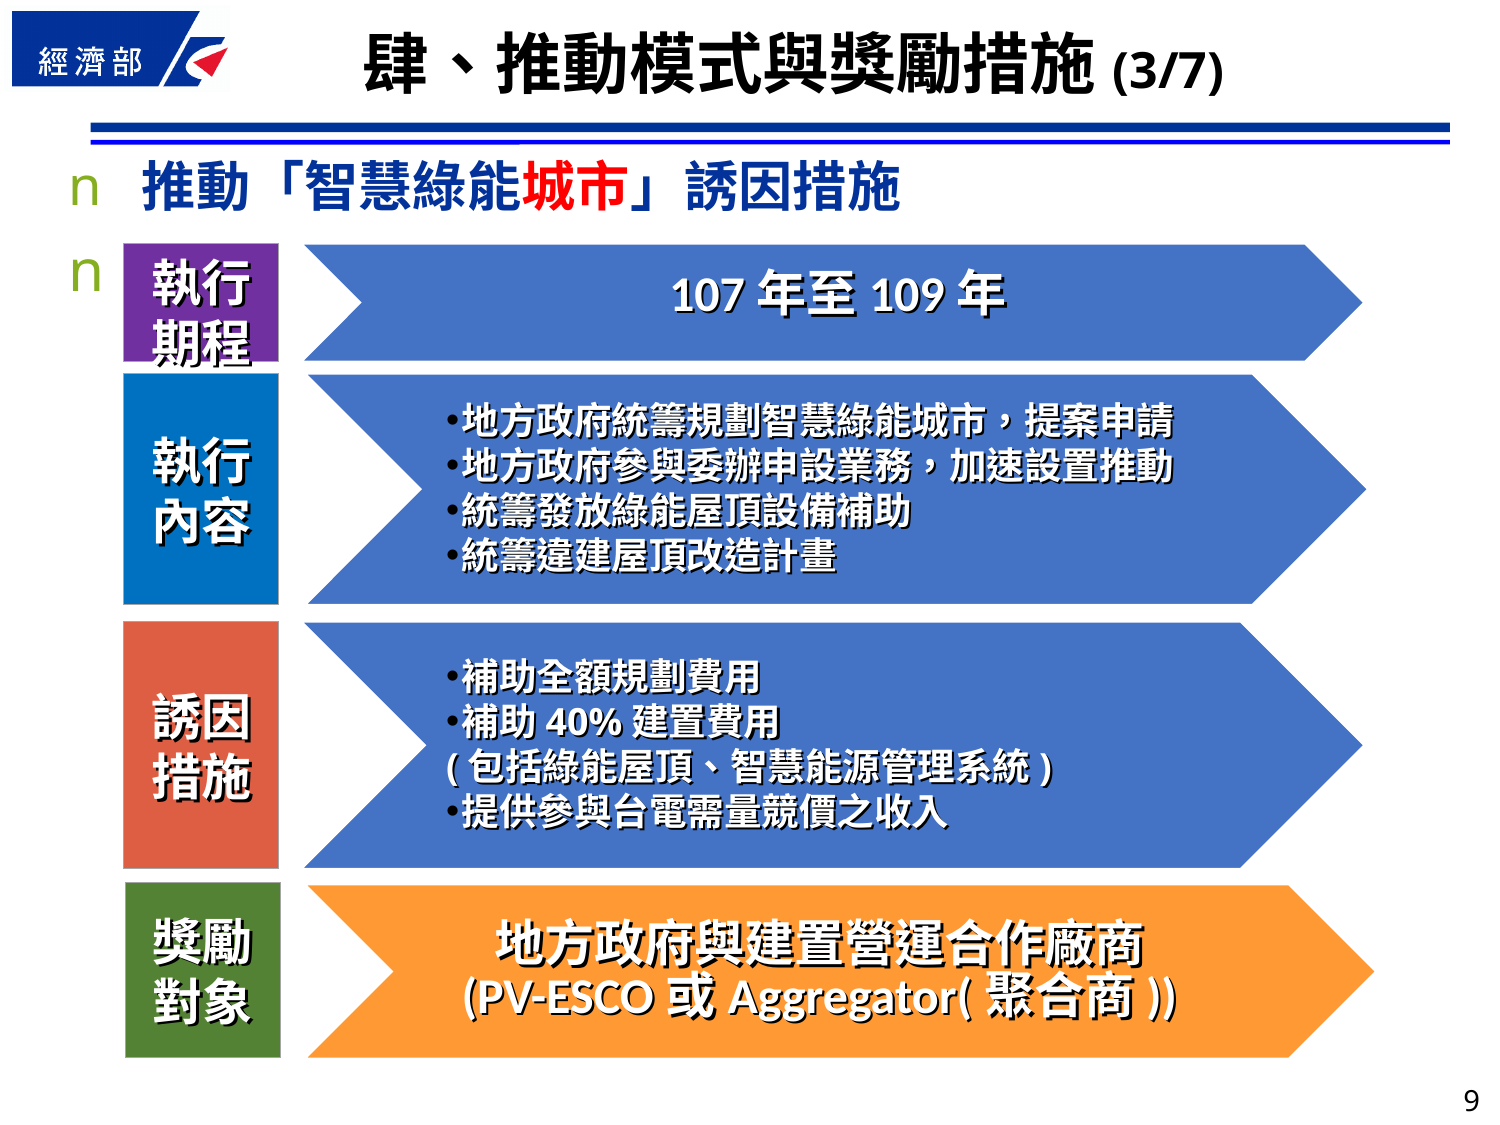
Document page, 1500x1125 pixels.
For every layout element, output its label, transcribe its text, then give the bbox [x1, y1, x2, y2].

text_box 地方政府與建置營運合作廠商 (PV-ESCO或Aggregator(聚合商)) [372, 884, 1256, 1059]
text_box [1307, 244, 1364, 301]
text_box [301, 621, 1267, 869]
text_box [1306, 304, 1364, 362]
text_box 執行 內容 [124, 374, 279, 605]
text_box 推動「智慧綠能城市」誘因措施 [53, 144, 1456, 227]
text_box [301, 245, 359, 360]
text_box [1341, 721, 1365, 769]
text_box [1256, 884, 1377, 1059]
text_box 肆、推動模式與獎勵措施(3/7) [183, 19, 1404, 116]
text_box 執行 期程 [124, 244, 279, 362]
text_box 誘因 措施 [124, 621, 279, 869]
text_box 地方政府統籌規劃智慧綠能城市，提案申請 地方政府參與委辦申設業務，加速設置推動 統籌發放綠能屋頂設備補助 統籌違建屋頂改造計畫 [431, 389, 1223, 587]
text_box 補助全額規劃費用 補助40%建置費用 (包括綠能屋頂、智慧能源管理系統) 提供參與台電需量競價之收入 [431, 645, 1341, 843]
text_box 執行 期程 [219, 350, 232, 362]
text_box 107年至109年 [301, 243, 1365, 362]
text_box [304, 884, 372, 952]
text_box 獎勵對象 [125, 883, 280, 1057]
text_box [304, 373, 1369, 605]
text_box [304, 991, 372, 1059]
